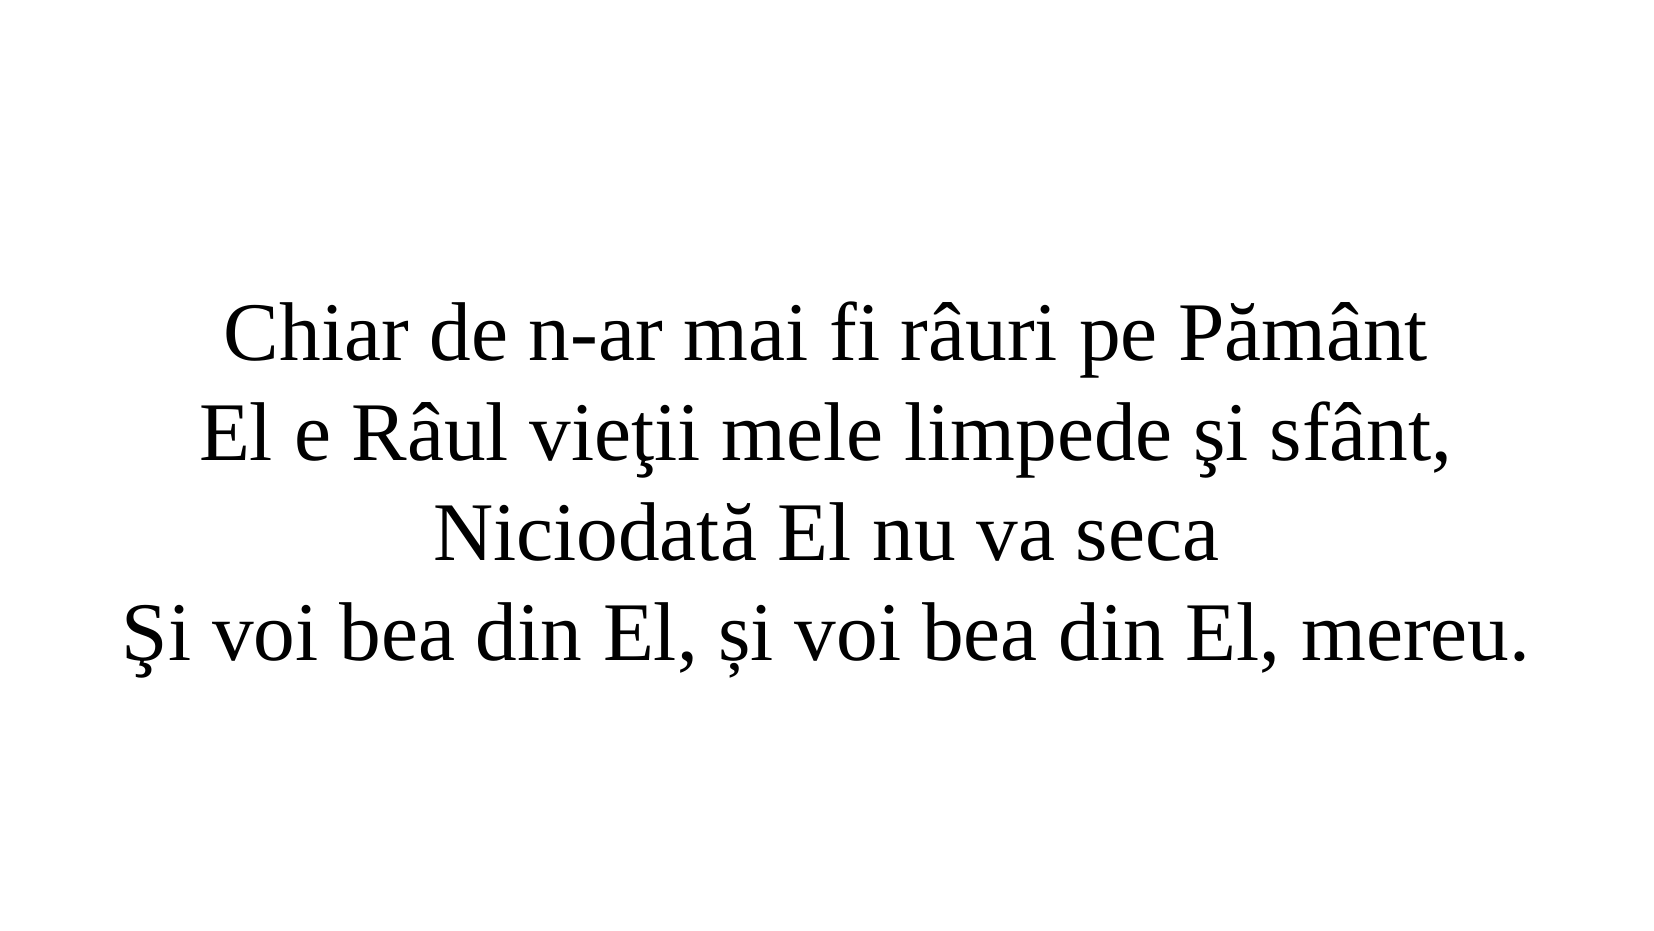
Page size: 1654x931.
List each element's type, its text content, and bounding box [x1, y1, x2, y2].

subtitle Chiar de n-ar mai fi râuri pe Pământ El e Râul vieţii mele limpede şi sfânt, Niciodată El nu va seca Şi voi bea din El, și voi bea din El, mereu. [0, 269, 1654, 641]
